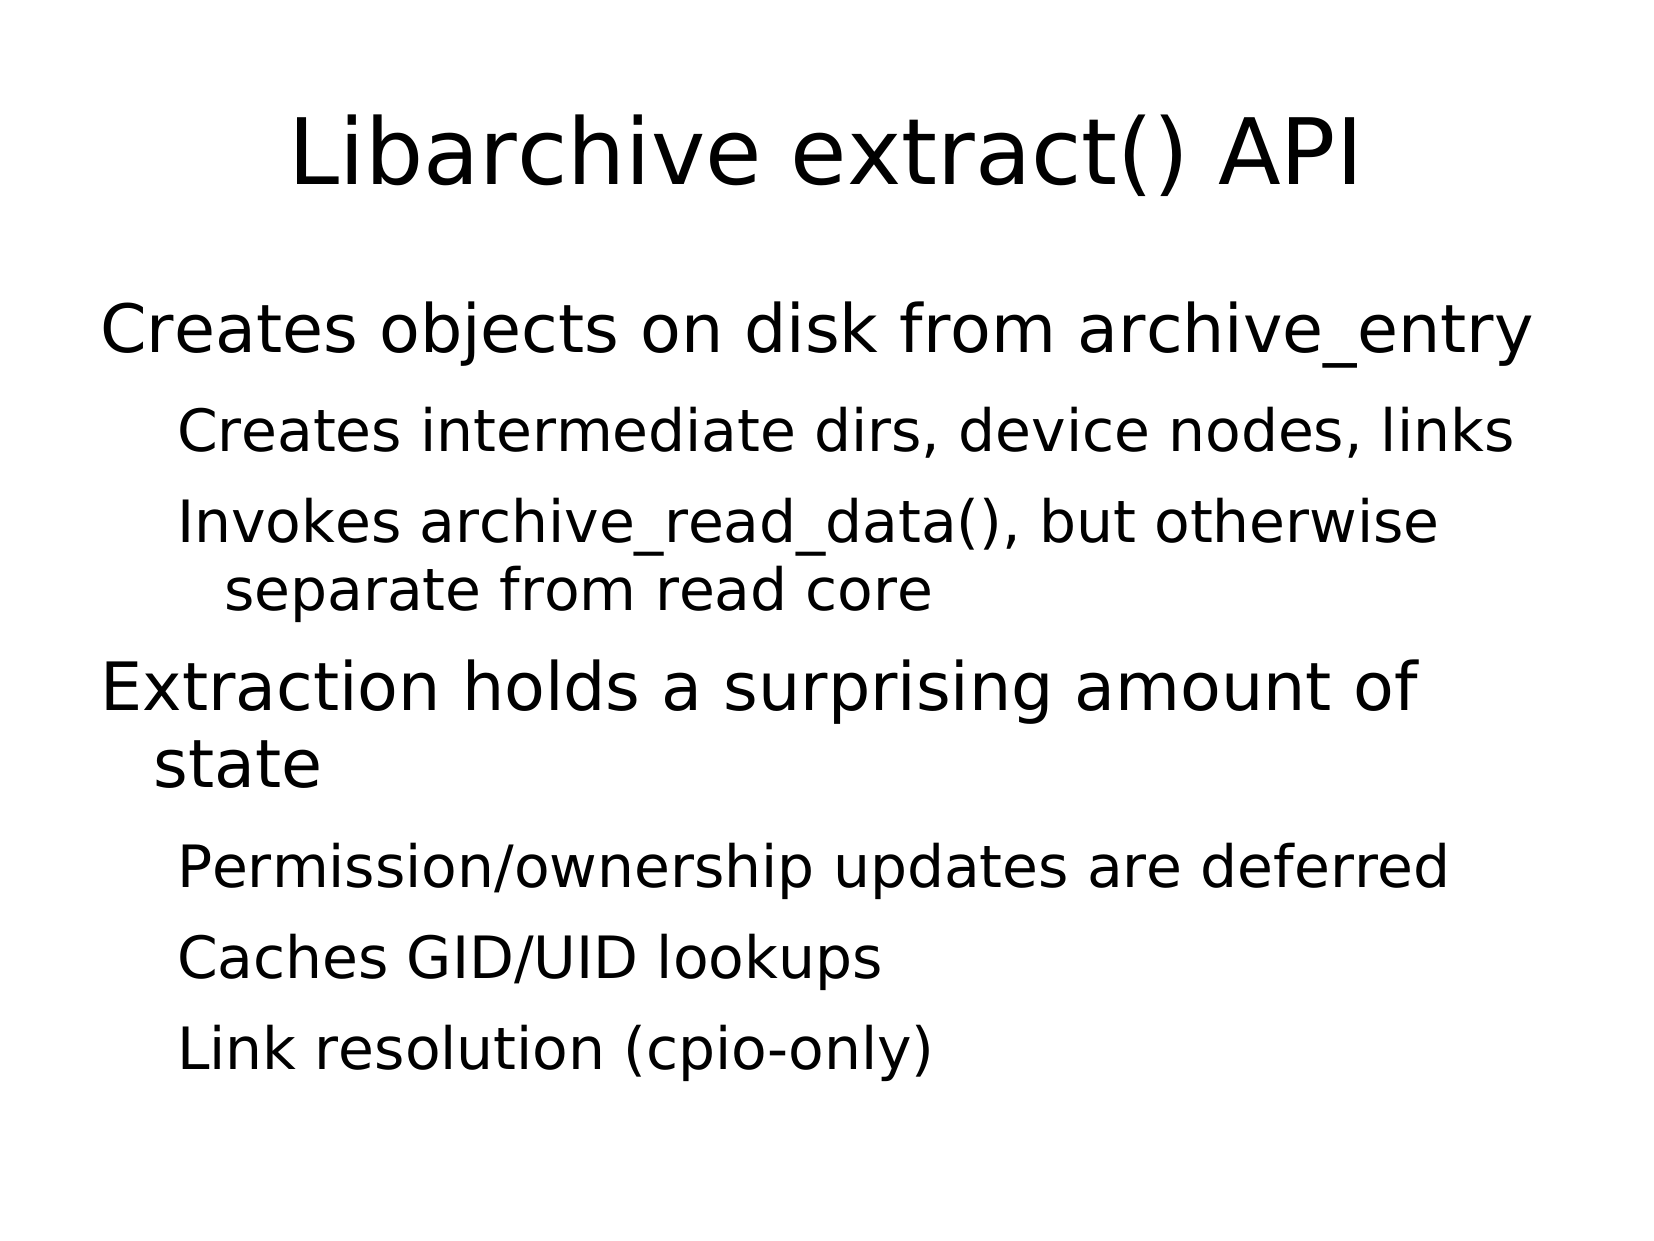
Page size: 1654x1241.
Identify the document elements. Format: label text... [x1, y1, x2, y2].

list Creates objects on disk from archive_entry Creates intermediate dirs, device nodes, links Invokes archive_read_data(), but otherwise separate from read core Extraction holds a surprising amount of state Permission/ownership updates are deferred Caches GID/UID lookups Link resolution (cpio-only) [82, 290, 1571, 1161]
title Libarchive extract() API [82, 49, 1571, 257]
